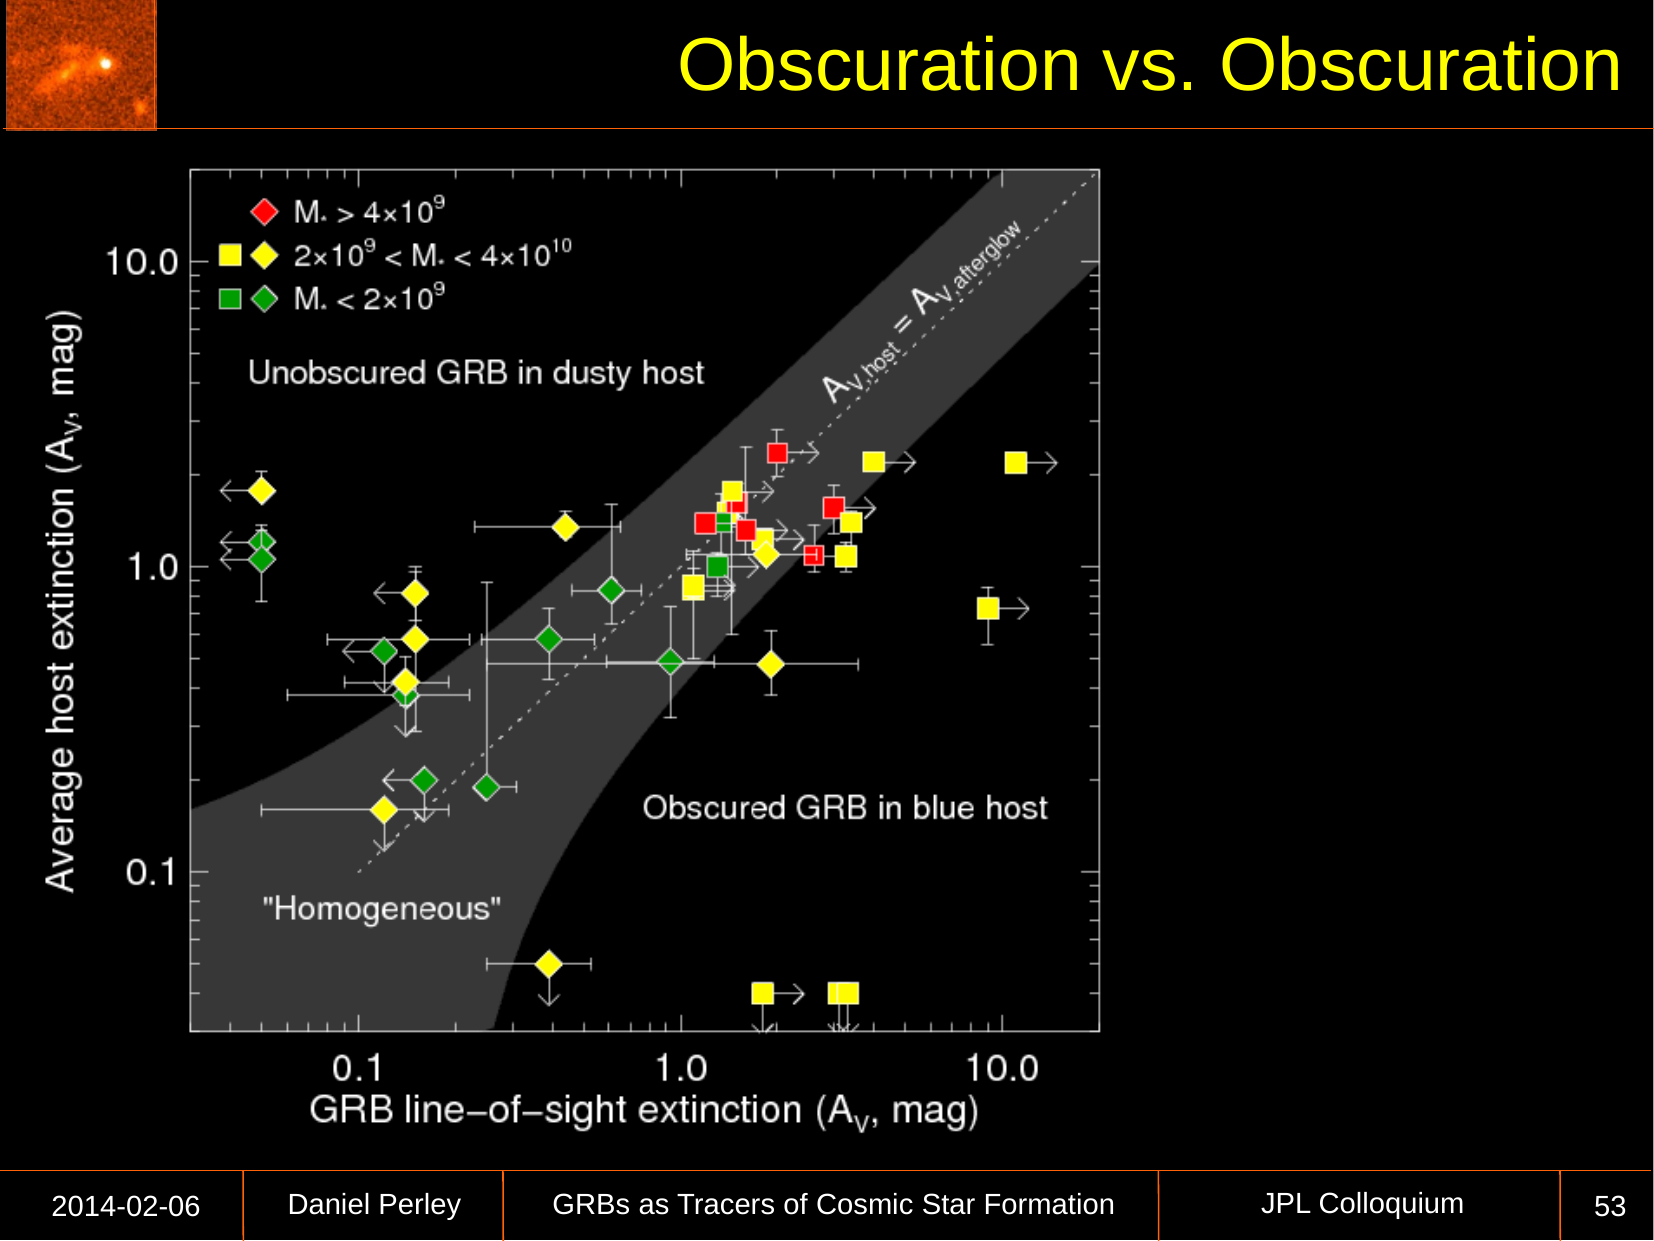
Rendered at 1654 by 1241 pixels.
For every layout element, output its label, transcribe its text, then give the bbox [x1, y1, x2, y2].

title Obscuration vs. Obscuration [187, 21, 1624, 108]
picture [7, 0, 154, 128]
picture [25, 138, 1130, 1147]
